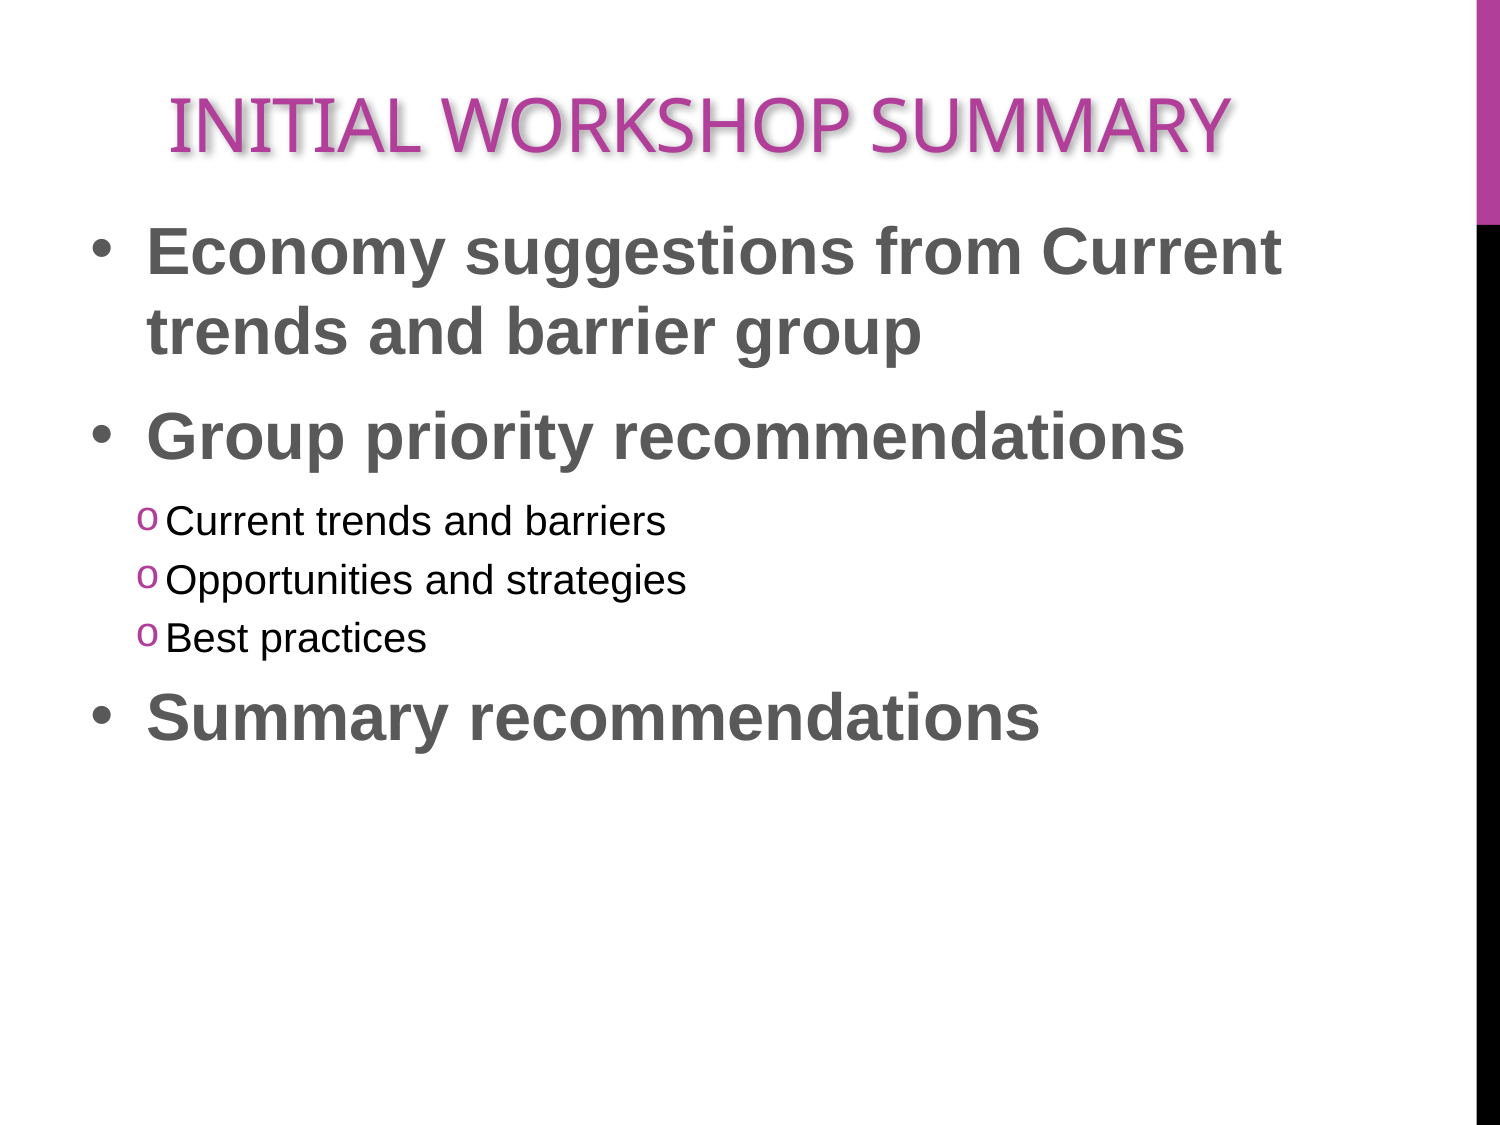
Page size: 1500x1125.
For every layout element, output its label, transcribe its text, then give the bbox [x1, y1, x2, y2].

list Economy suggestions from Current trends and barrier group Group priority recommendations Current trends and barriers Opportunities and strategies Best practices Summary recommendations [75, 200, 1425, 1038]
title Initial workshop summary [75, 24, 1325, 175]
